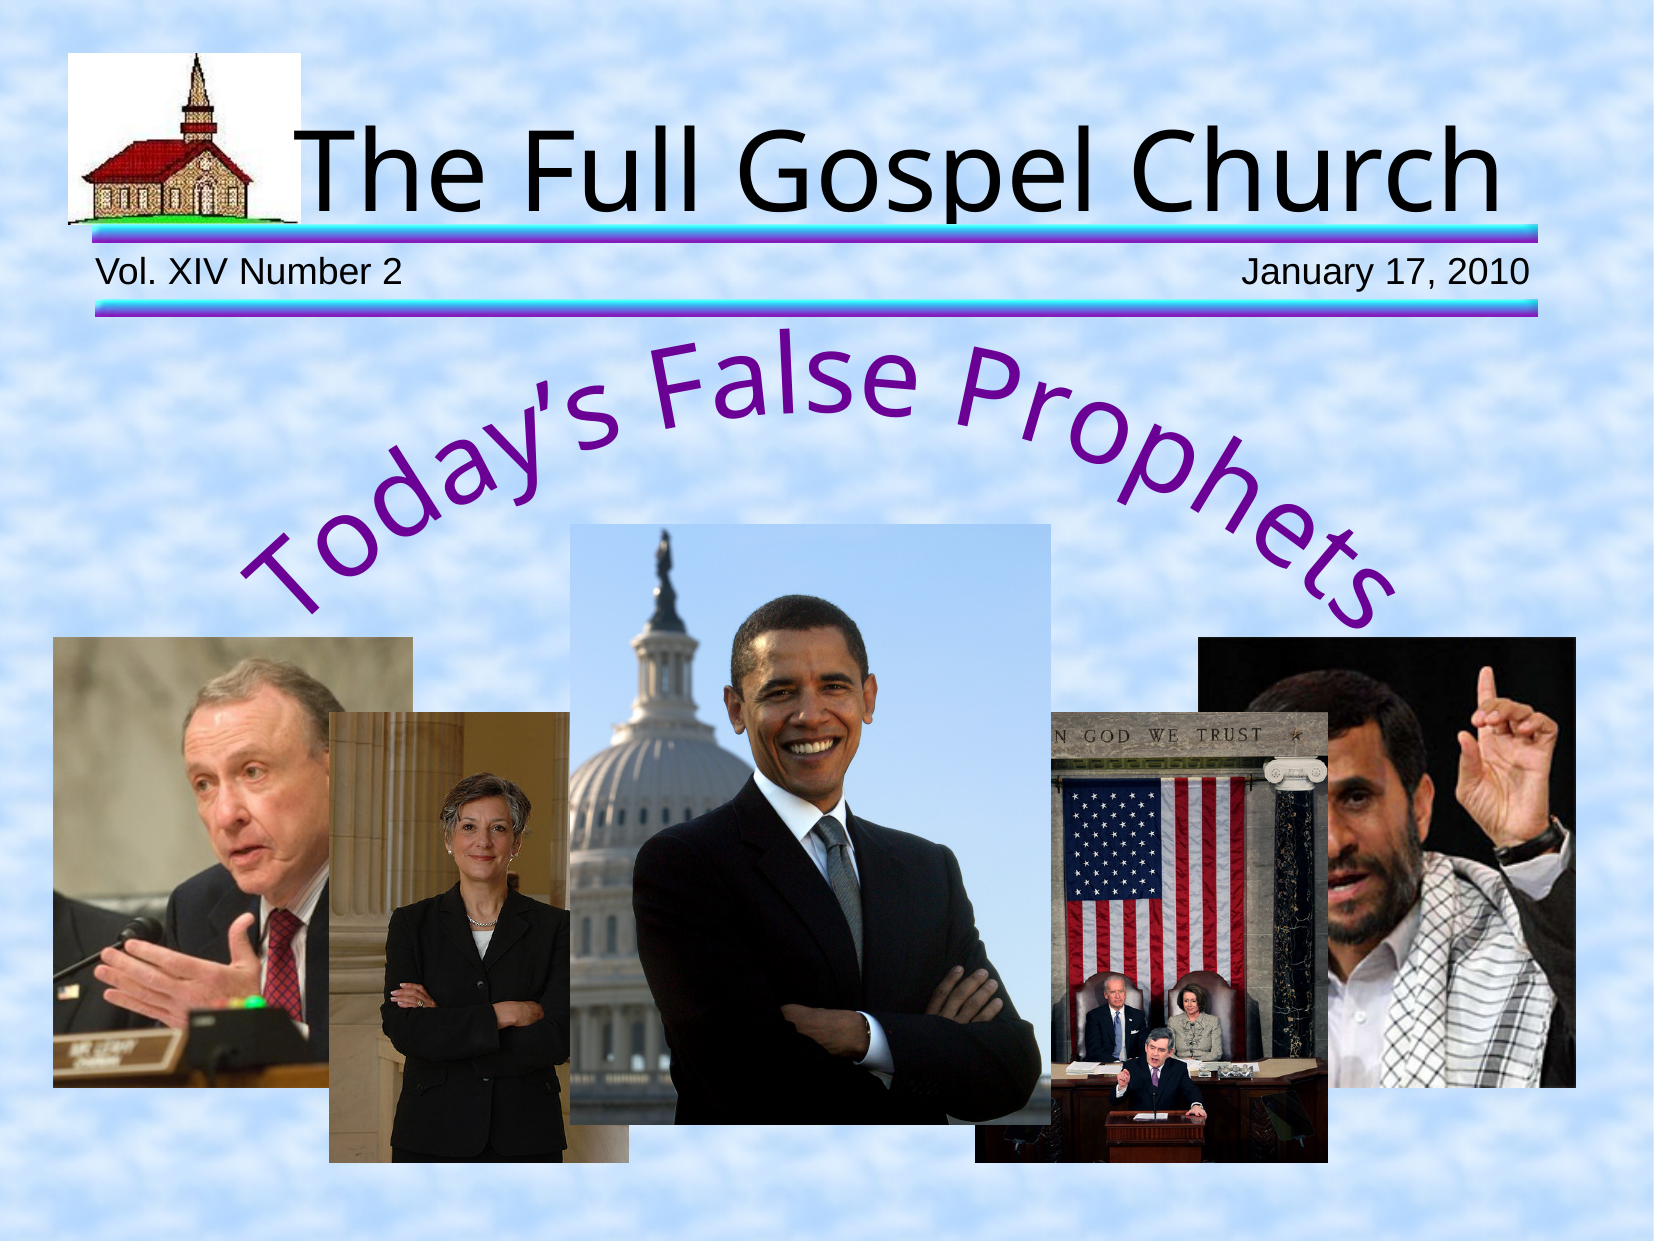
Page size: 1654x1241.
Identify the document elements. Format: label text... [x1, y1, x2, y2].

text_box January 17, 2010 [870, 243, 1546, 300]
text_box The Full Gospel Church [262, 84, 1538, 224]
picture [0, 0, 1654, 1241]
text_box Vol. XIV Number 2 [80, 243, 793, 301]
